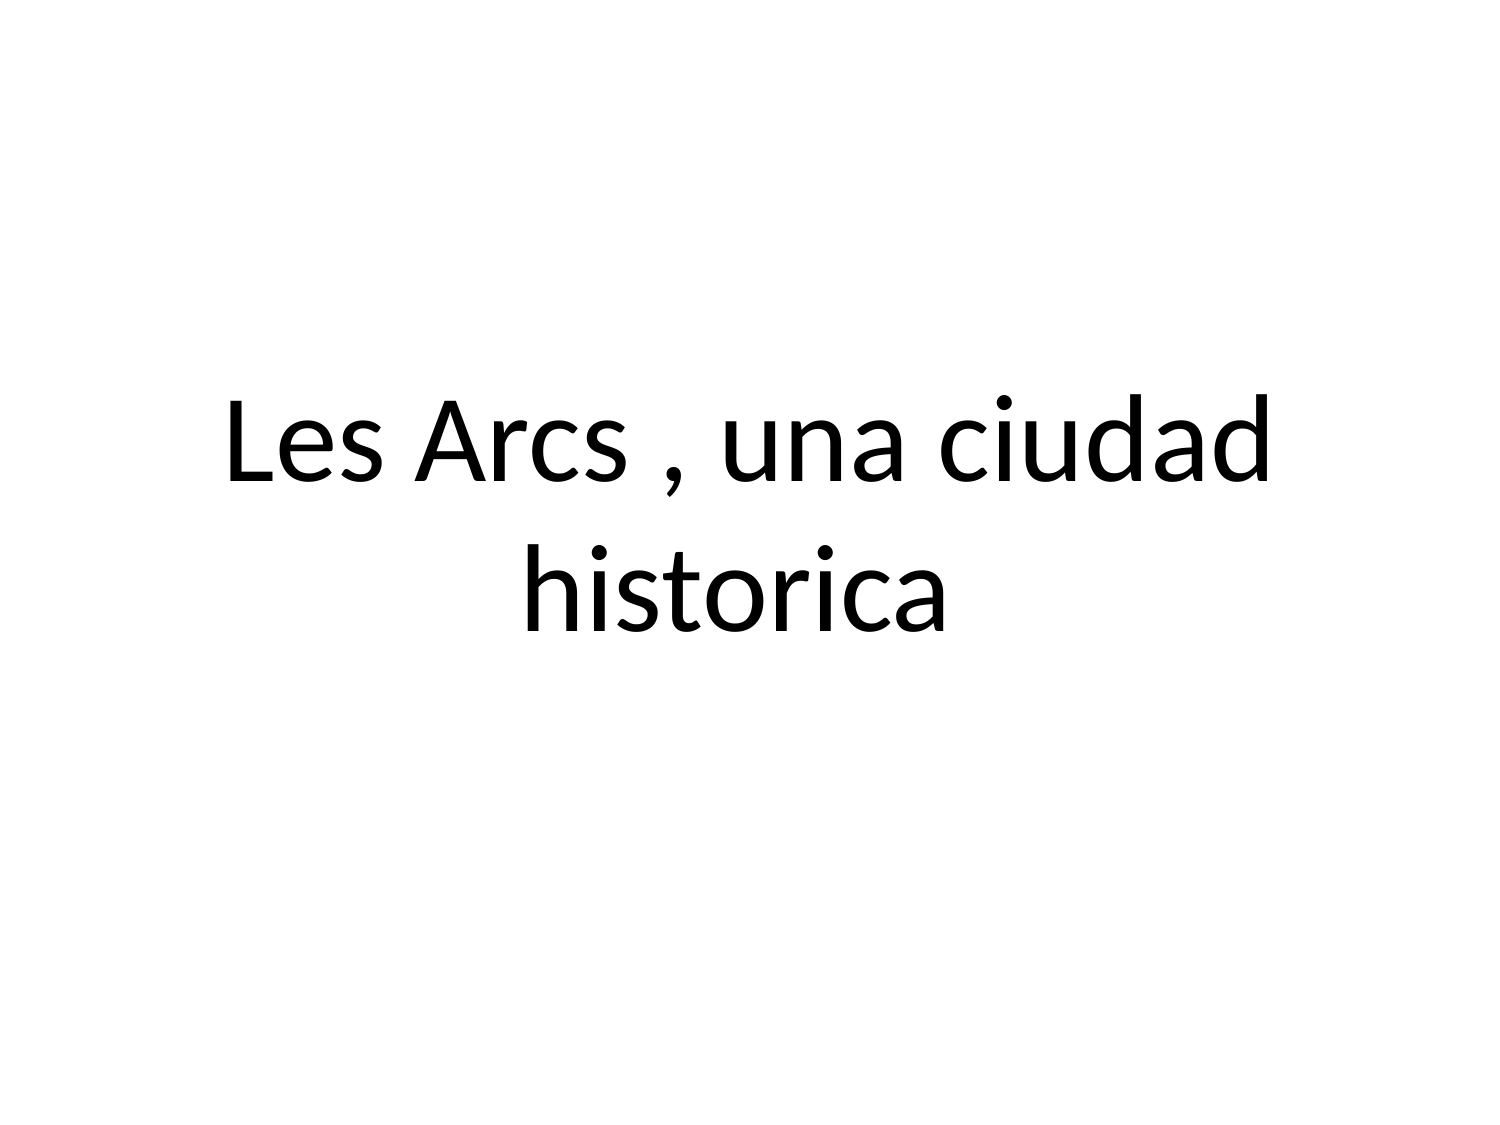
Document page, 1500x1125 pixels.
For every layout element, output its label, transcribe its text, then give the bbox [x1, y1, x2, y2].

title Les Arcs , una ciudad historica [112, 349, 1388, 716]
